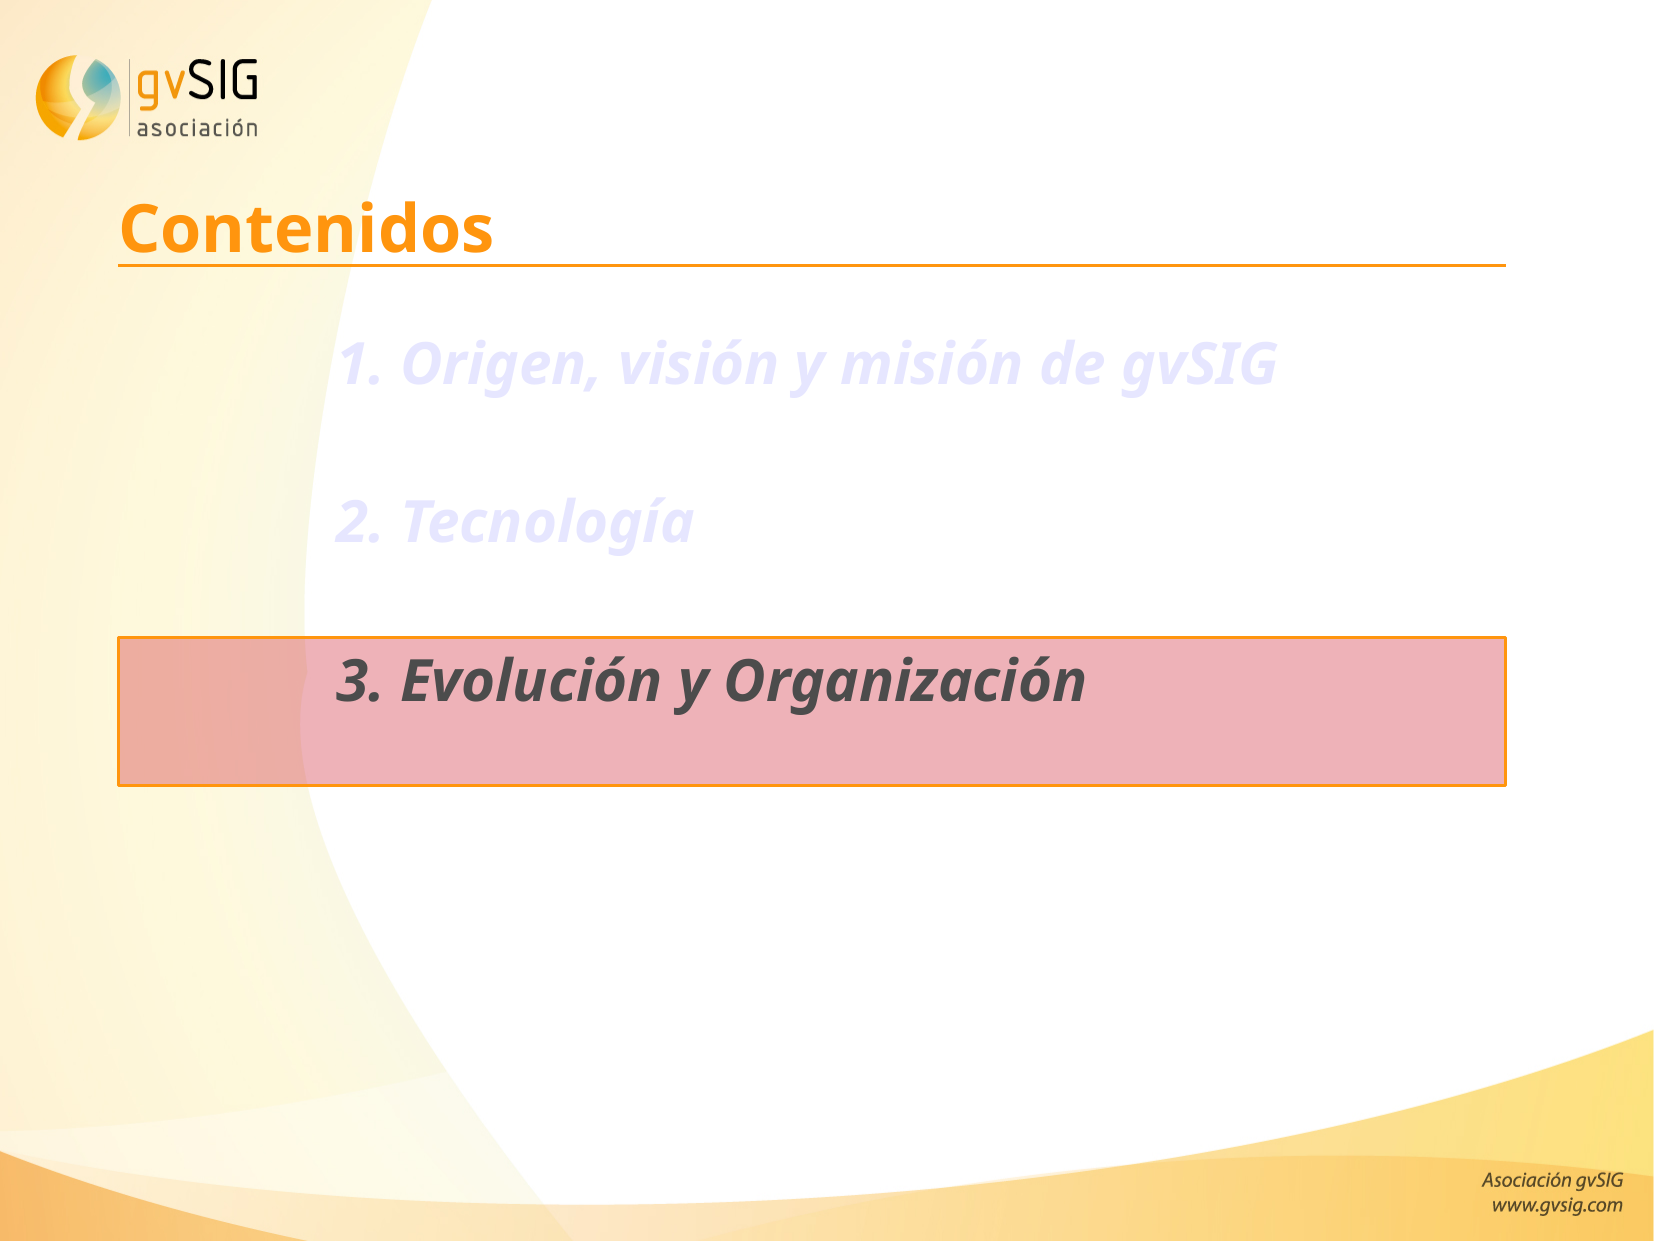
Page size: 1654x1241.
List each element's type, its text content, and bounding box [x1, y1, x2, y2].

text_box [118, 637, 336, 786]
picture [0, 0, 1654, 1241]
text_box [1477, 637, 1506, 786]
title 1. Origen, visión y misión de gvSIG 2. Tecnología 3. Evolución y Organización [336, 351, 1477, 1165]
title Contenidos [118, 177, 1607, 276]
